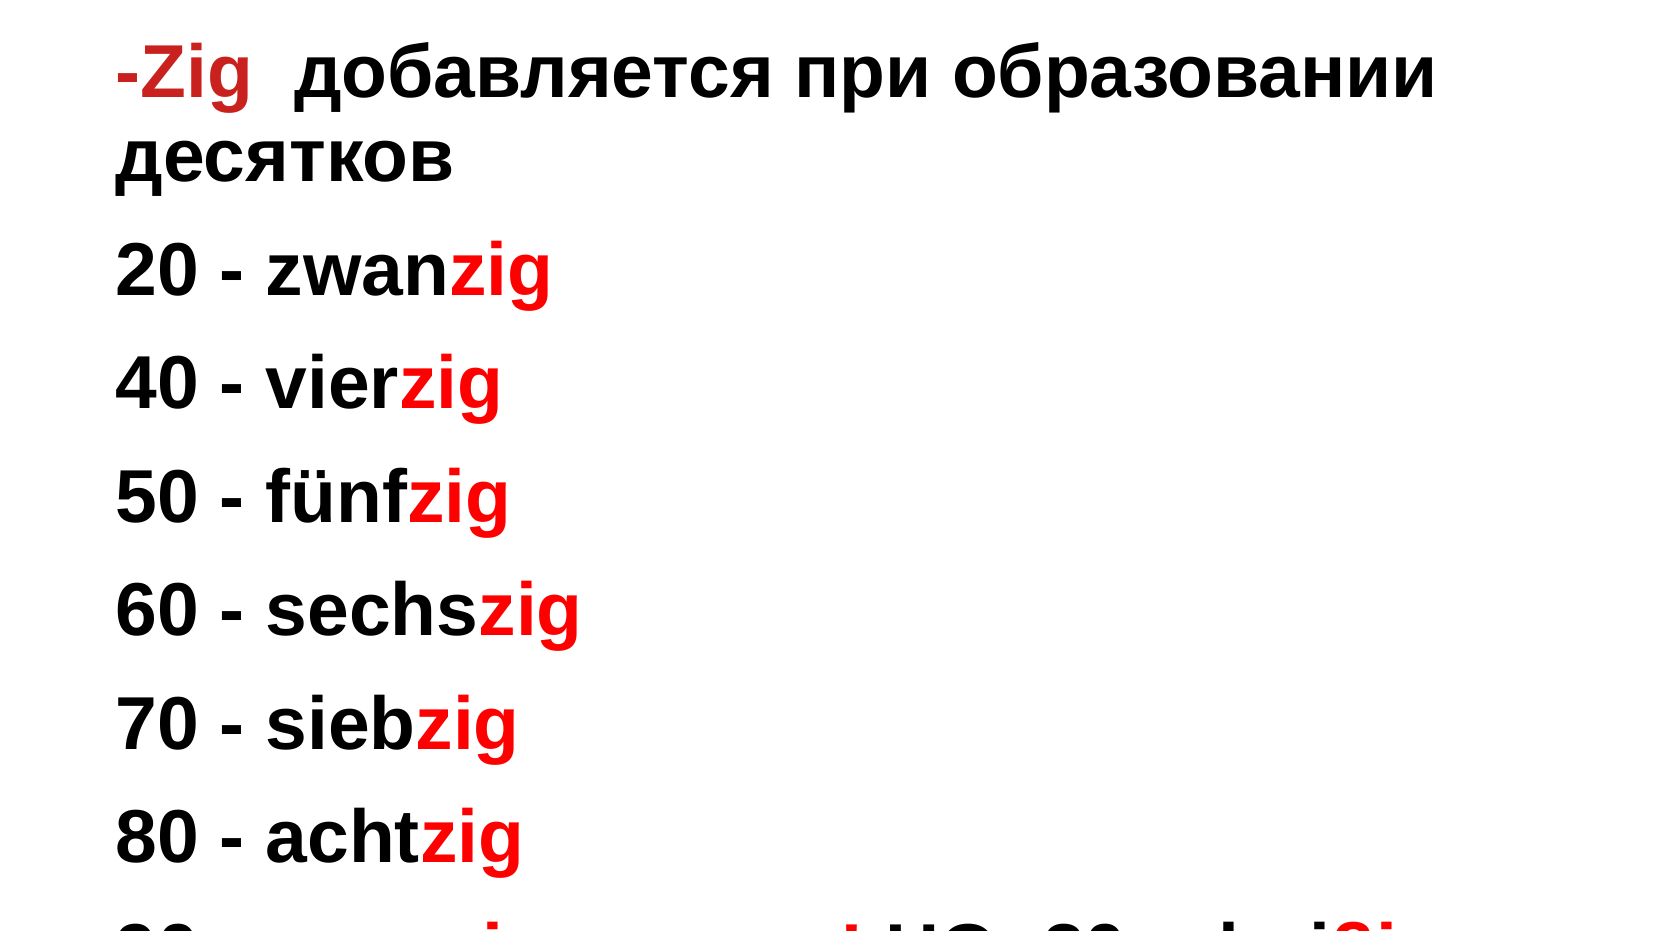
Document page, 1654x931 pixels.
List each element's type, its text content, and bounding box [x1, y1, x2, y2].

list -Zig добавляется при образовании десятков 20 - zwanzig 40 - vierzig 50 - fünfzig 60 - sechszig 70 - siebzig 80 - achtzig 90 - neunzig ! НО: 30 - dreißig [45, 30, 1534, 886]
